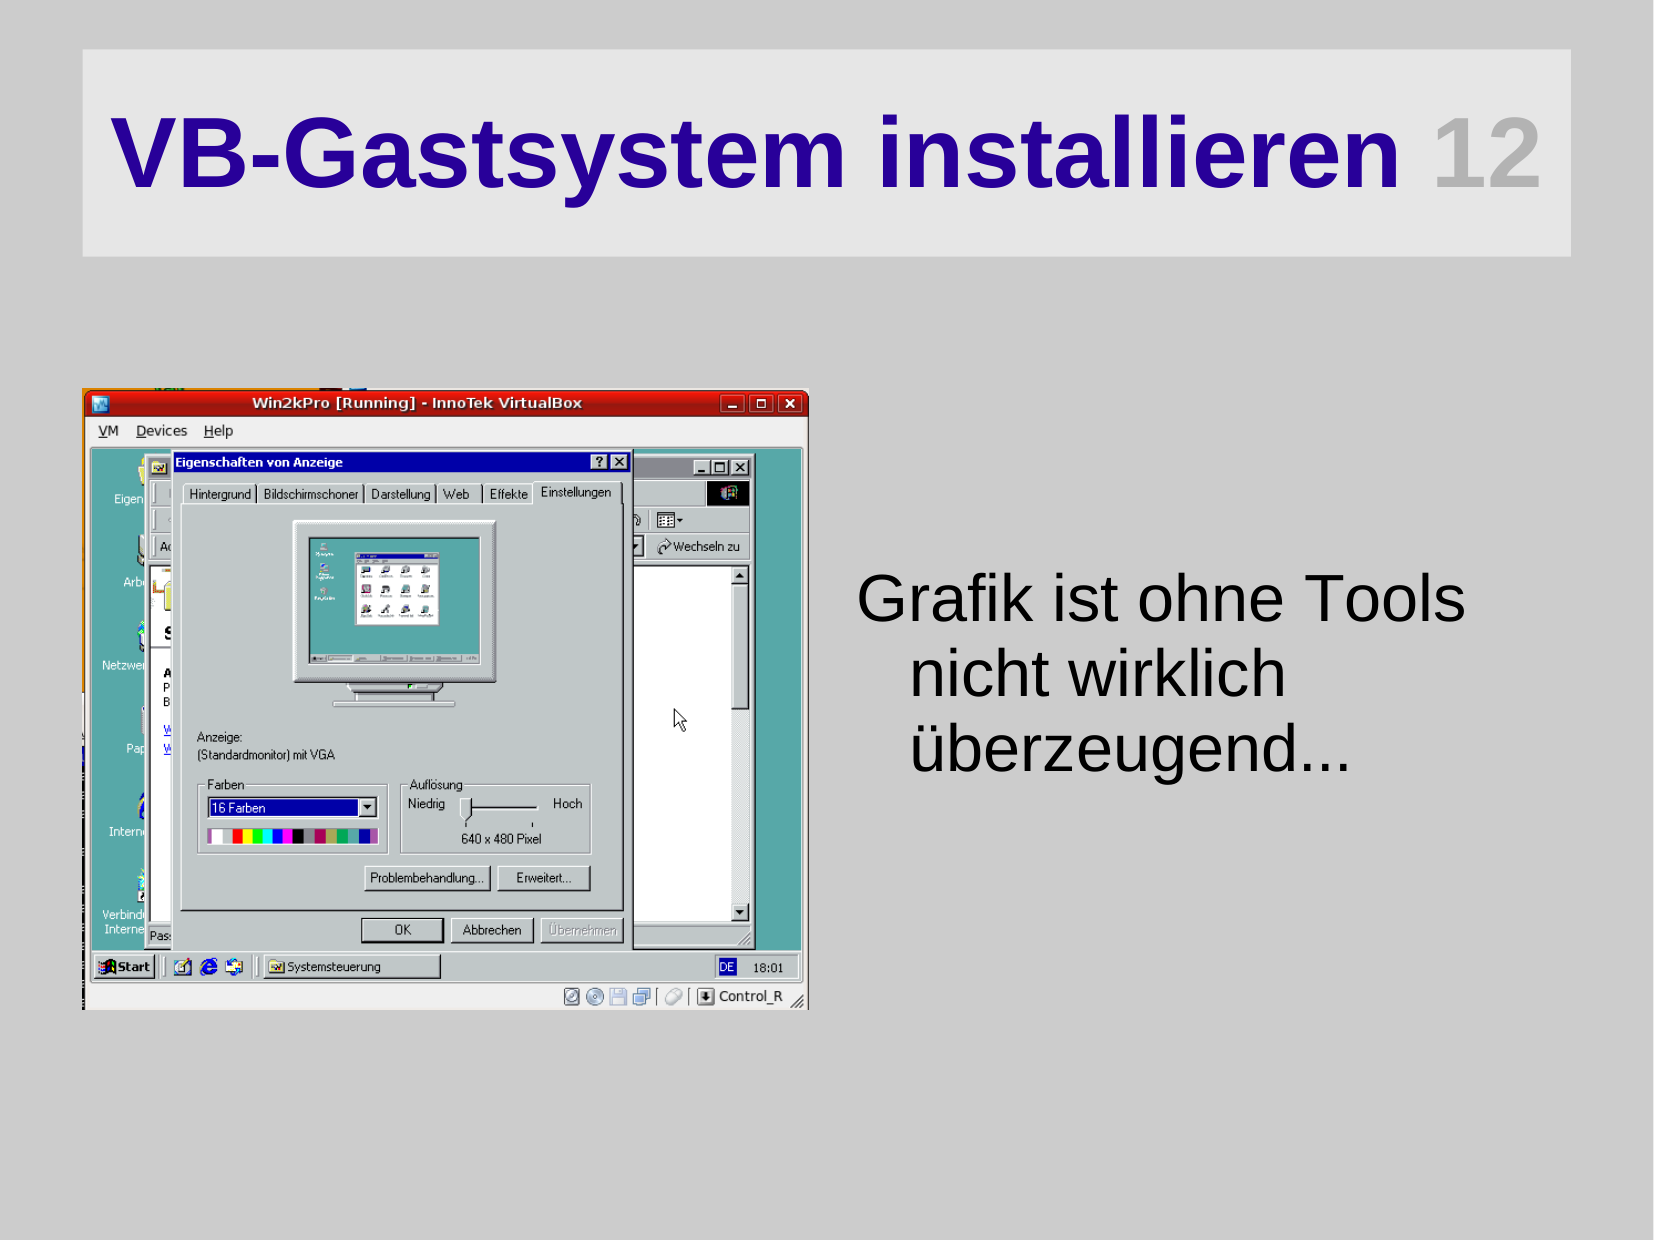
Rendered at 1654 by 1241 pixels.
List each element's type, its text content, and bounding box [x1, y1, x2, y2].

picture [82, 388, 809, 1010]
title VB-Gastsystem installieren 12 [82, 49, 1571, 257]
list Grafik ist ohne Tools nicht wirklich überzeugend... [838, 561, 1565, 832]
